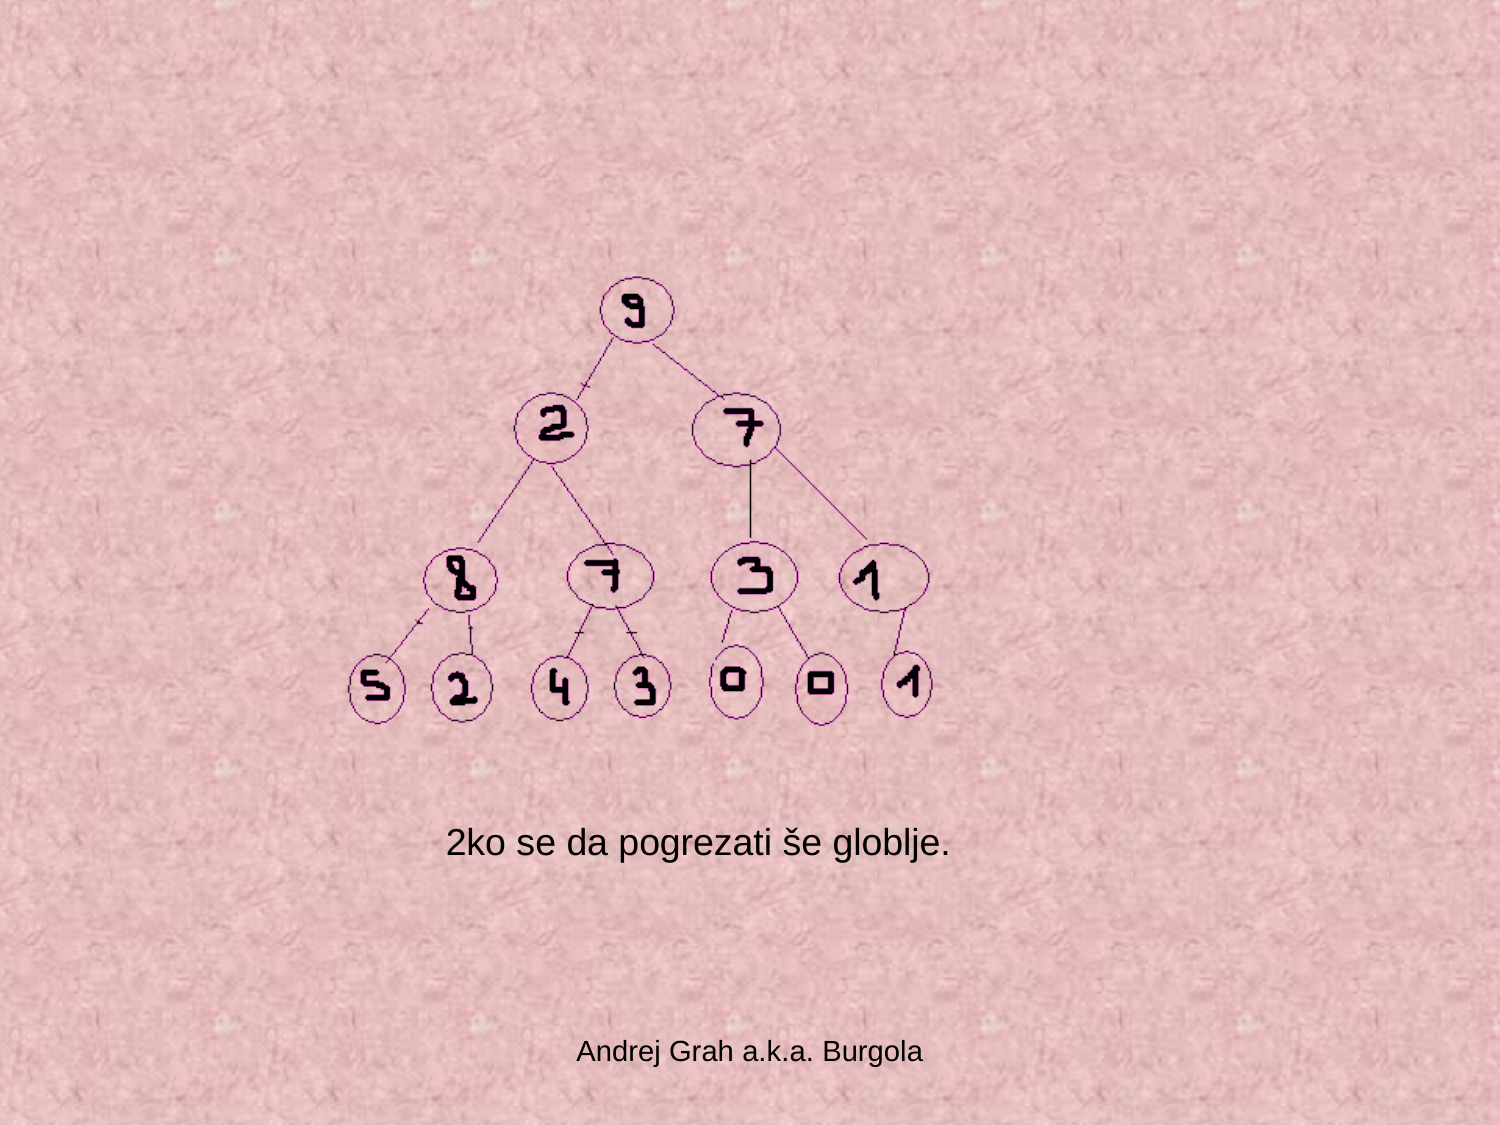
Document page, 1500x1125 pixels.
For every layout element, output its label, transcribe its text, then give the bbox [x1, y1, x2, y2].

picture [0, 0, 1500, 1125]
text_box Andrej Grah a.k.a. Burgola [512, 1024, 988, 1103]
text_box 2ko se da pogrezati še globlje. [430, 810, 1117, 872]
